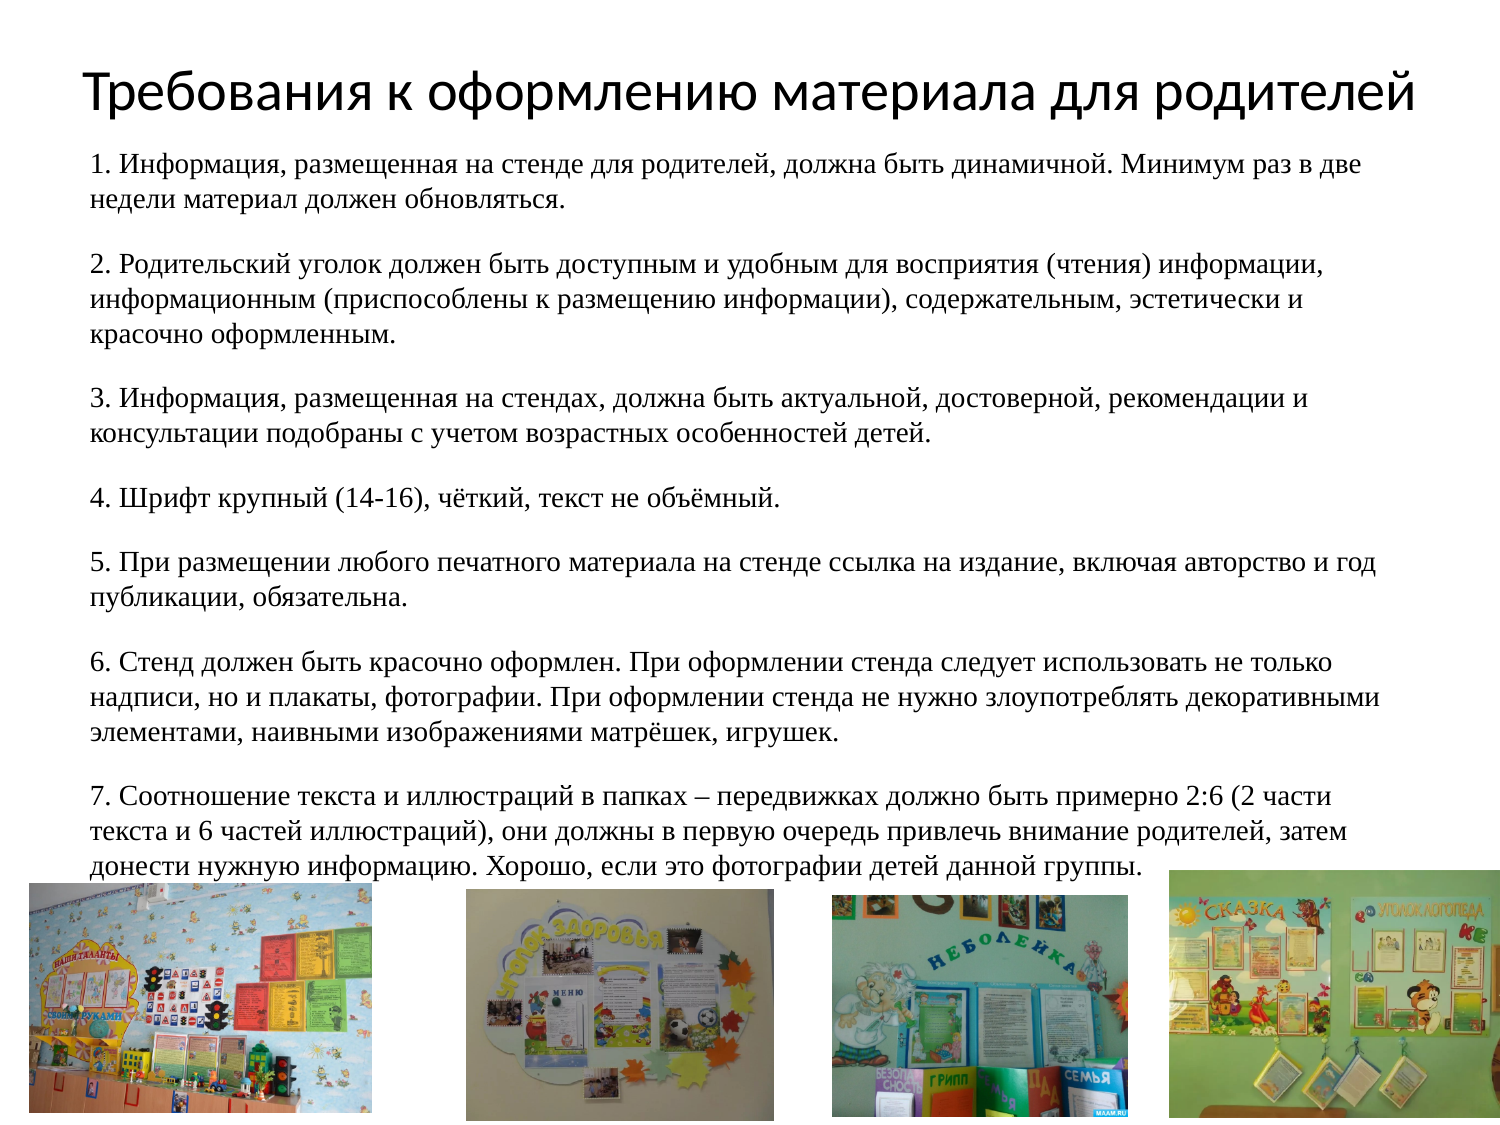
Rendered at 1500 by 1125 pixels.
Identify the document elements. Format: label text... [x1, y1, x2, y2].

picture [29, 883, 372, 1113]
picture [832, 895, 1128, 1117]
list 1. Информация, размещенная на стенде для родителей, должна быть динамичной. Минимум раз в две недели материал должен обновляться. 2. Родительский уголок должен быть доступным и удобным для восприятия (чтения) информации, информационным (приспособлены к размещению информации), содержательным, эстетически и красочно оформленным. 3. Информация, размещенная на стендах, должна быть актуальной, достоверной, рекомендации и консультации подобраны с учетом возрастных особенностей детей. 4. Шрифт крупный (14-16), чёткий, текст не объёмный. 5. При размещении любого печатного материала на стенде ссылка на издание, включая авторство и год публикации, обязательна. 6. Стенд должен быть красочно оформлен. При оформлении стенда следует использовать не только надписи, но и плакаты, фотографии. При оформлении стенда не нужно злоупотреблять декоративными элементами, наивными изображениями матрёшек, игрушек. 7. Соотношение текста и иллюстраций в папках – передвижках должно быть примерно 2:6 (2 части текста и 6 частей иллюстраций), они должны в первую очередь привлечь внимание родителей, затем донести нужную информацию. Хорошо, если это фотографии детей данной группы. [75, 137, 1425, 1005]
picture [466, 889, 774, 1121]
title Требования к оформлению материала для родителей [0, 45, 1500, 161]
picture [1169, 870, 1500, 1118]
